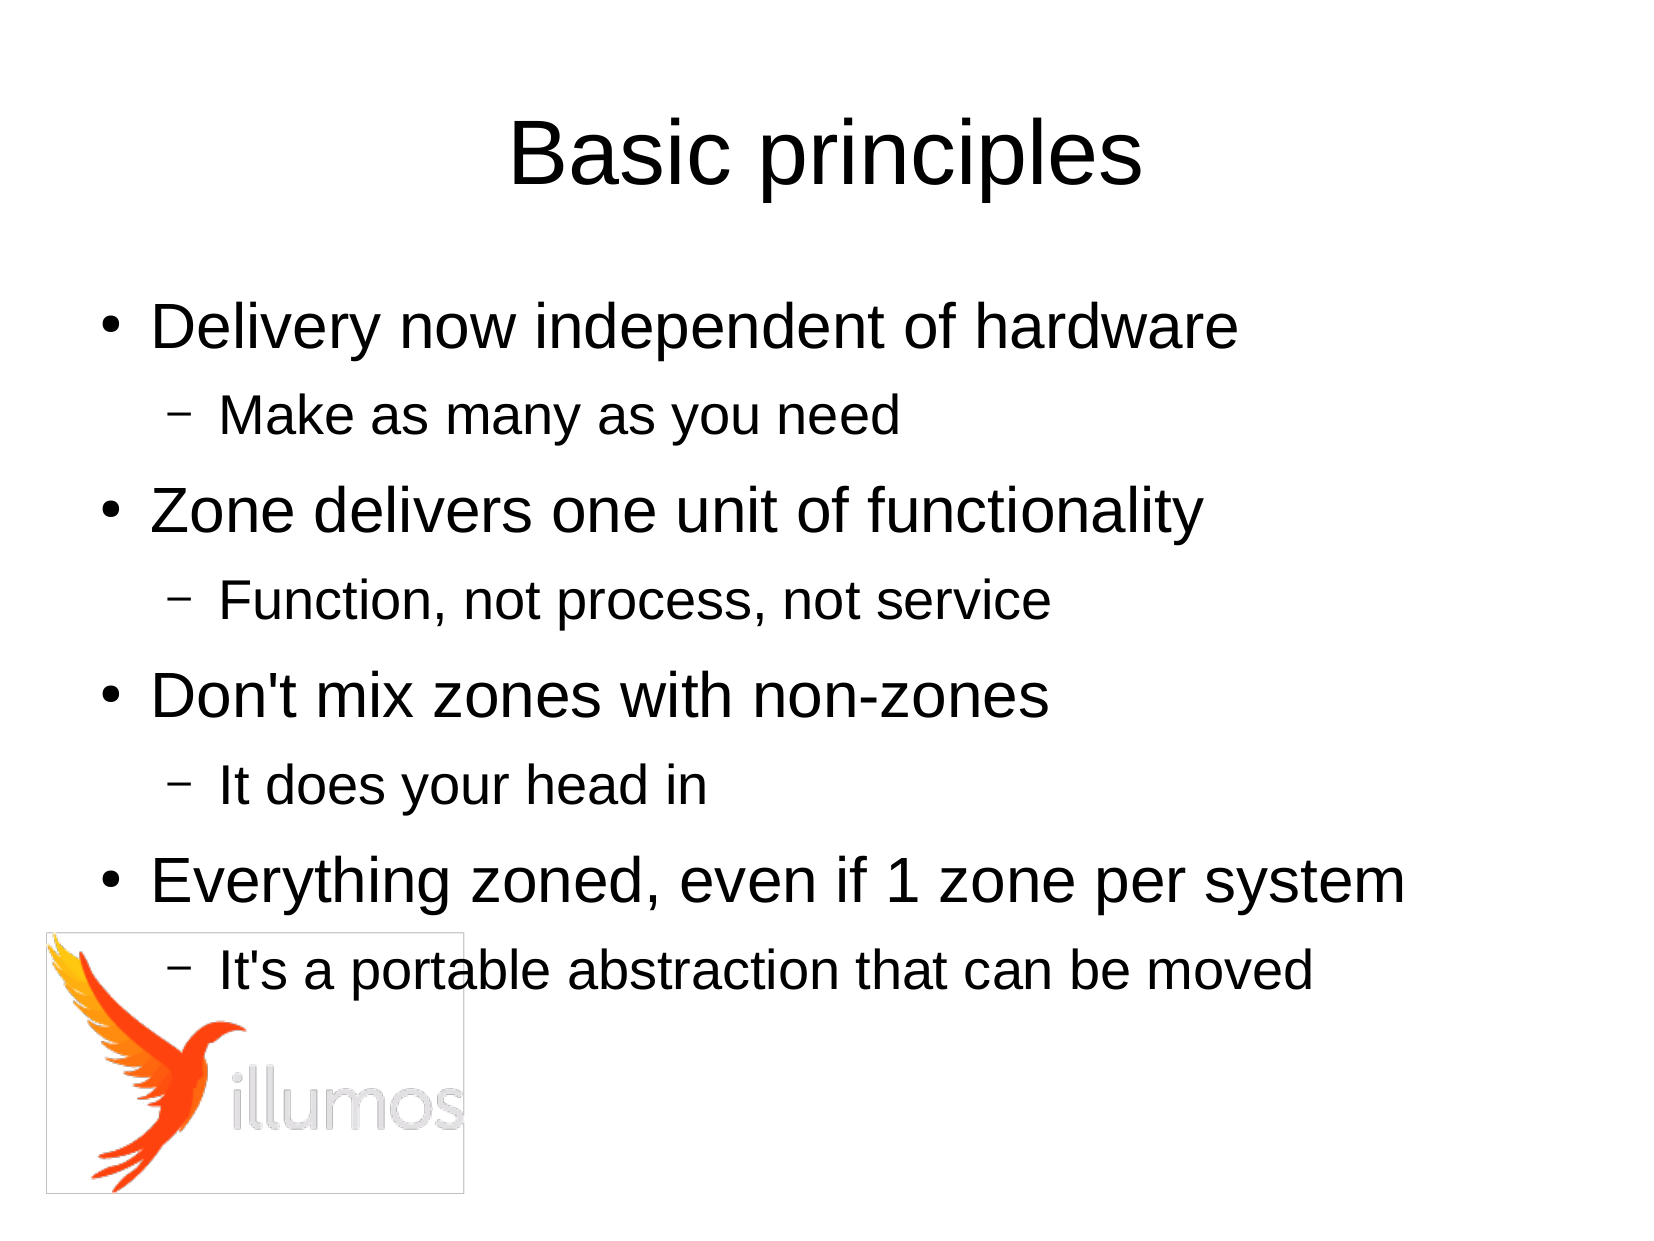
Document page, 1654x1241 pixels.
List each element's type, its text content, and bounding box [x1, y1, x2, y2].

list Delivery now independent of hardware Make as many as you need Zone delivers one unit of functionality Function, not process, not service Don't mix zones with non-zones It does your head in Everything zoned, even if 1 zone per system It's a portable abstraction that can be moved [82, 290, 1571, 1010]
title Basic principles [82, 49, 1571, 257]
picture [0, 886, 511, 1241]
